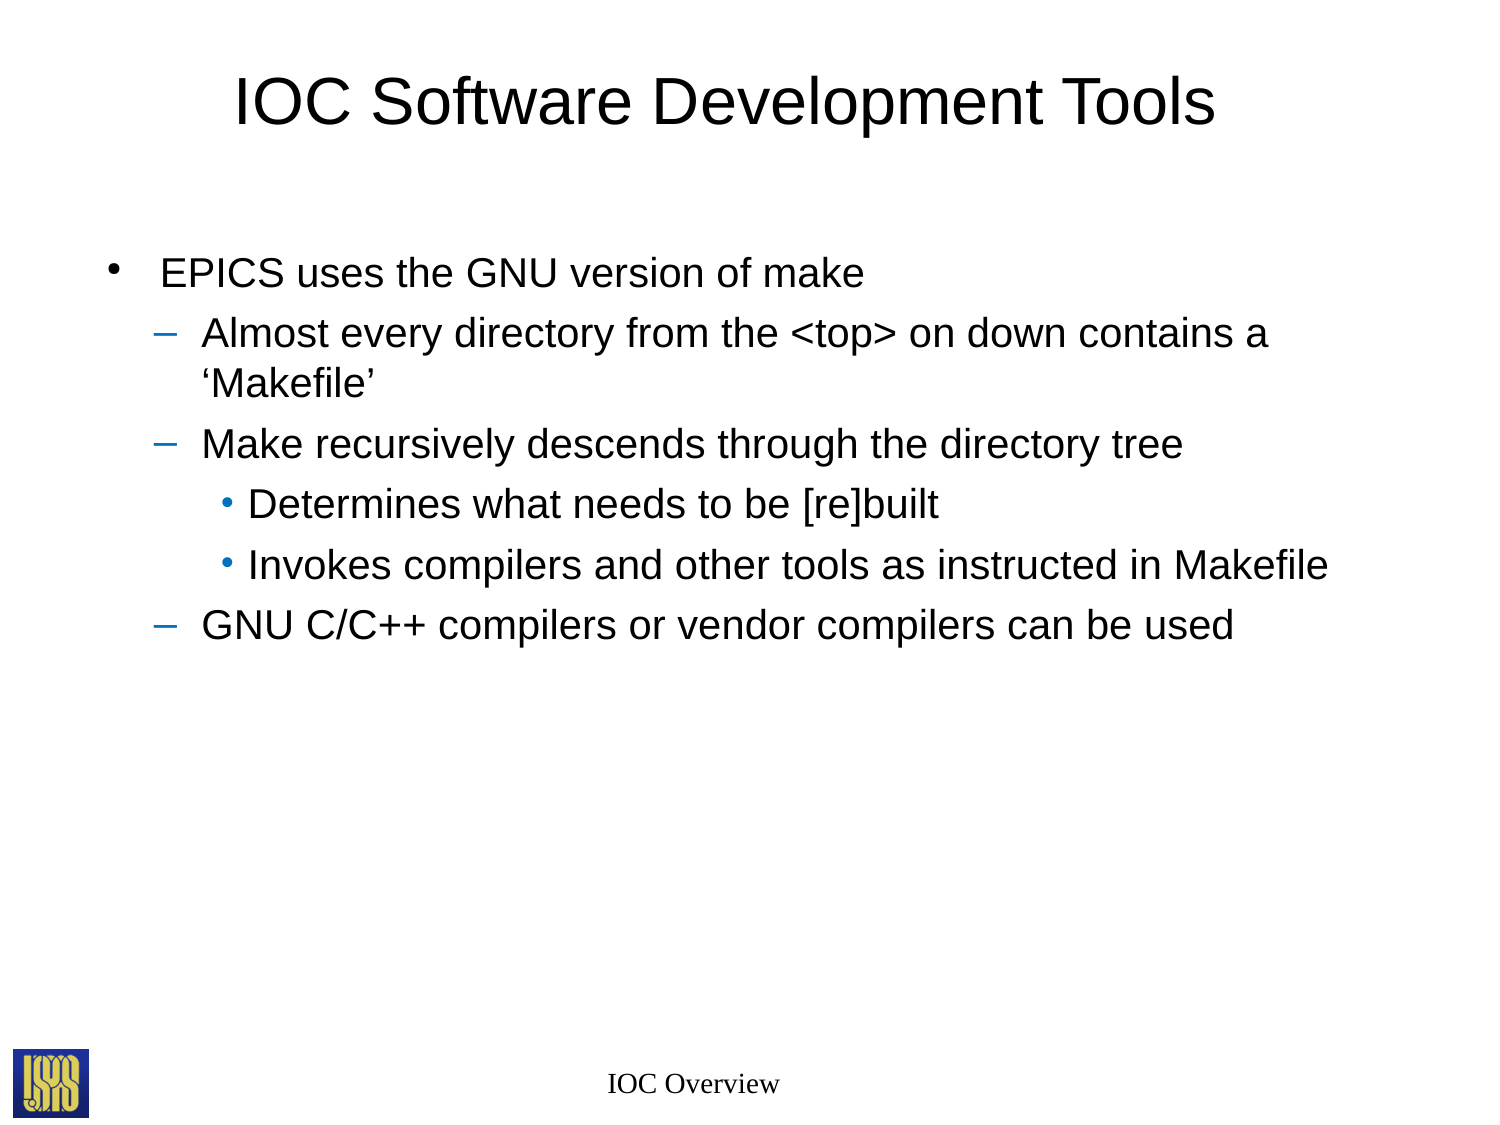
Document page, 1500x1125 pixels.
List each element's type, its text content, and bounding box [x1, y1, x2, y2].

title IOC Software Development Tools [55, 57, 1361, 146]
picture [13, 1049, 89, 1118]
list EPICS uses the GNU version of make Almost every directory from the <top> on down contains a ‘Makefile’ Make recursively descends through the directory tree Determines what needs to be [re]built Invokes compilers and other tools as instructed in Makefile GNU C/C++ compilers or vendor compilers can be used [74, 237, 1407, 721]
